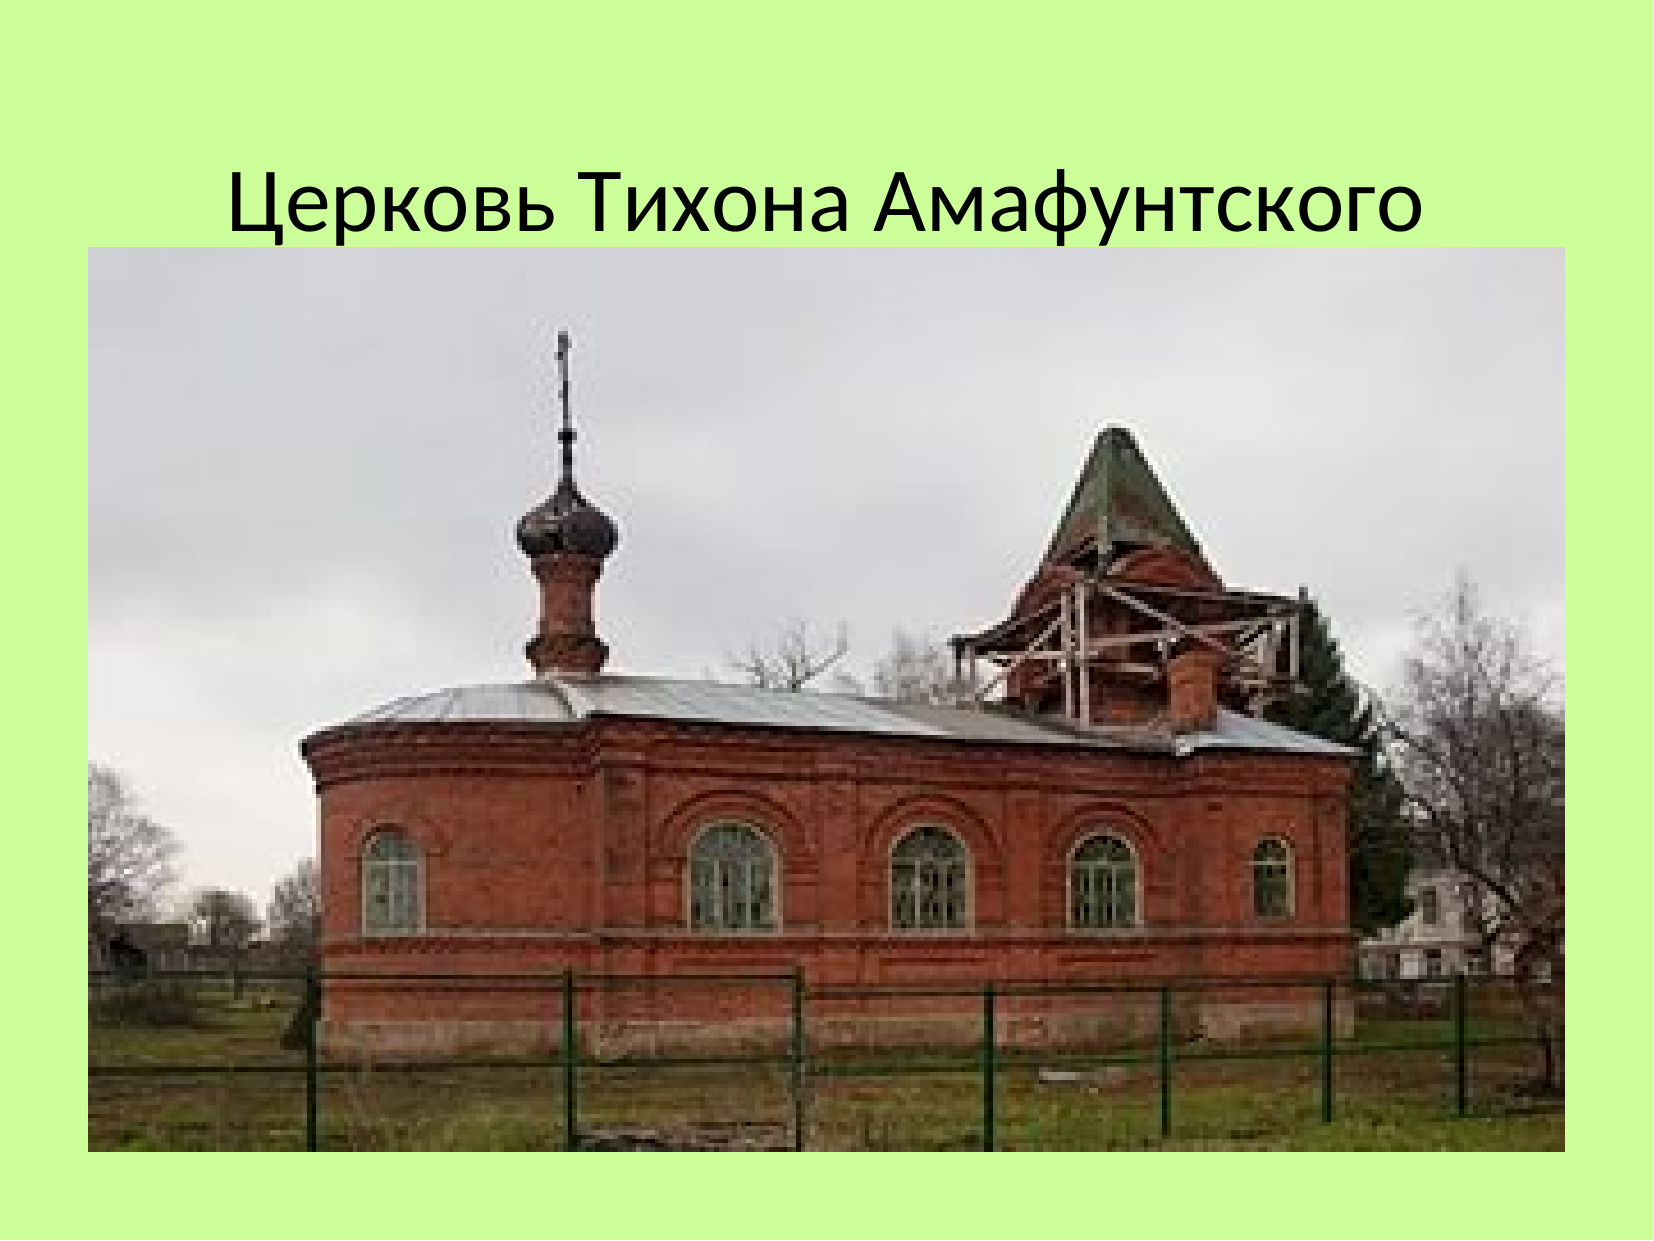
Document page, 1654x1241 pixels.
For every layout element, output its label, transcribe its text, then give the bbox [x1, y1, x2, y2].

title Церковь Тихона Амафунтского [118, 21, 1536, 247]
picture [88, 247, 1565, 1152]
